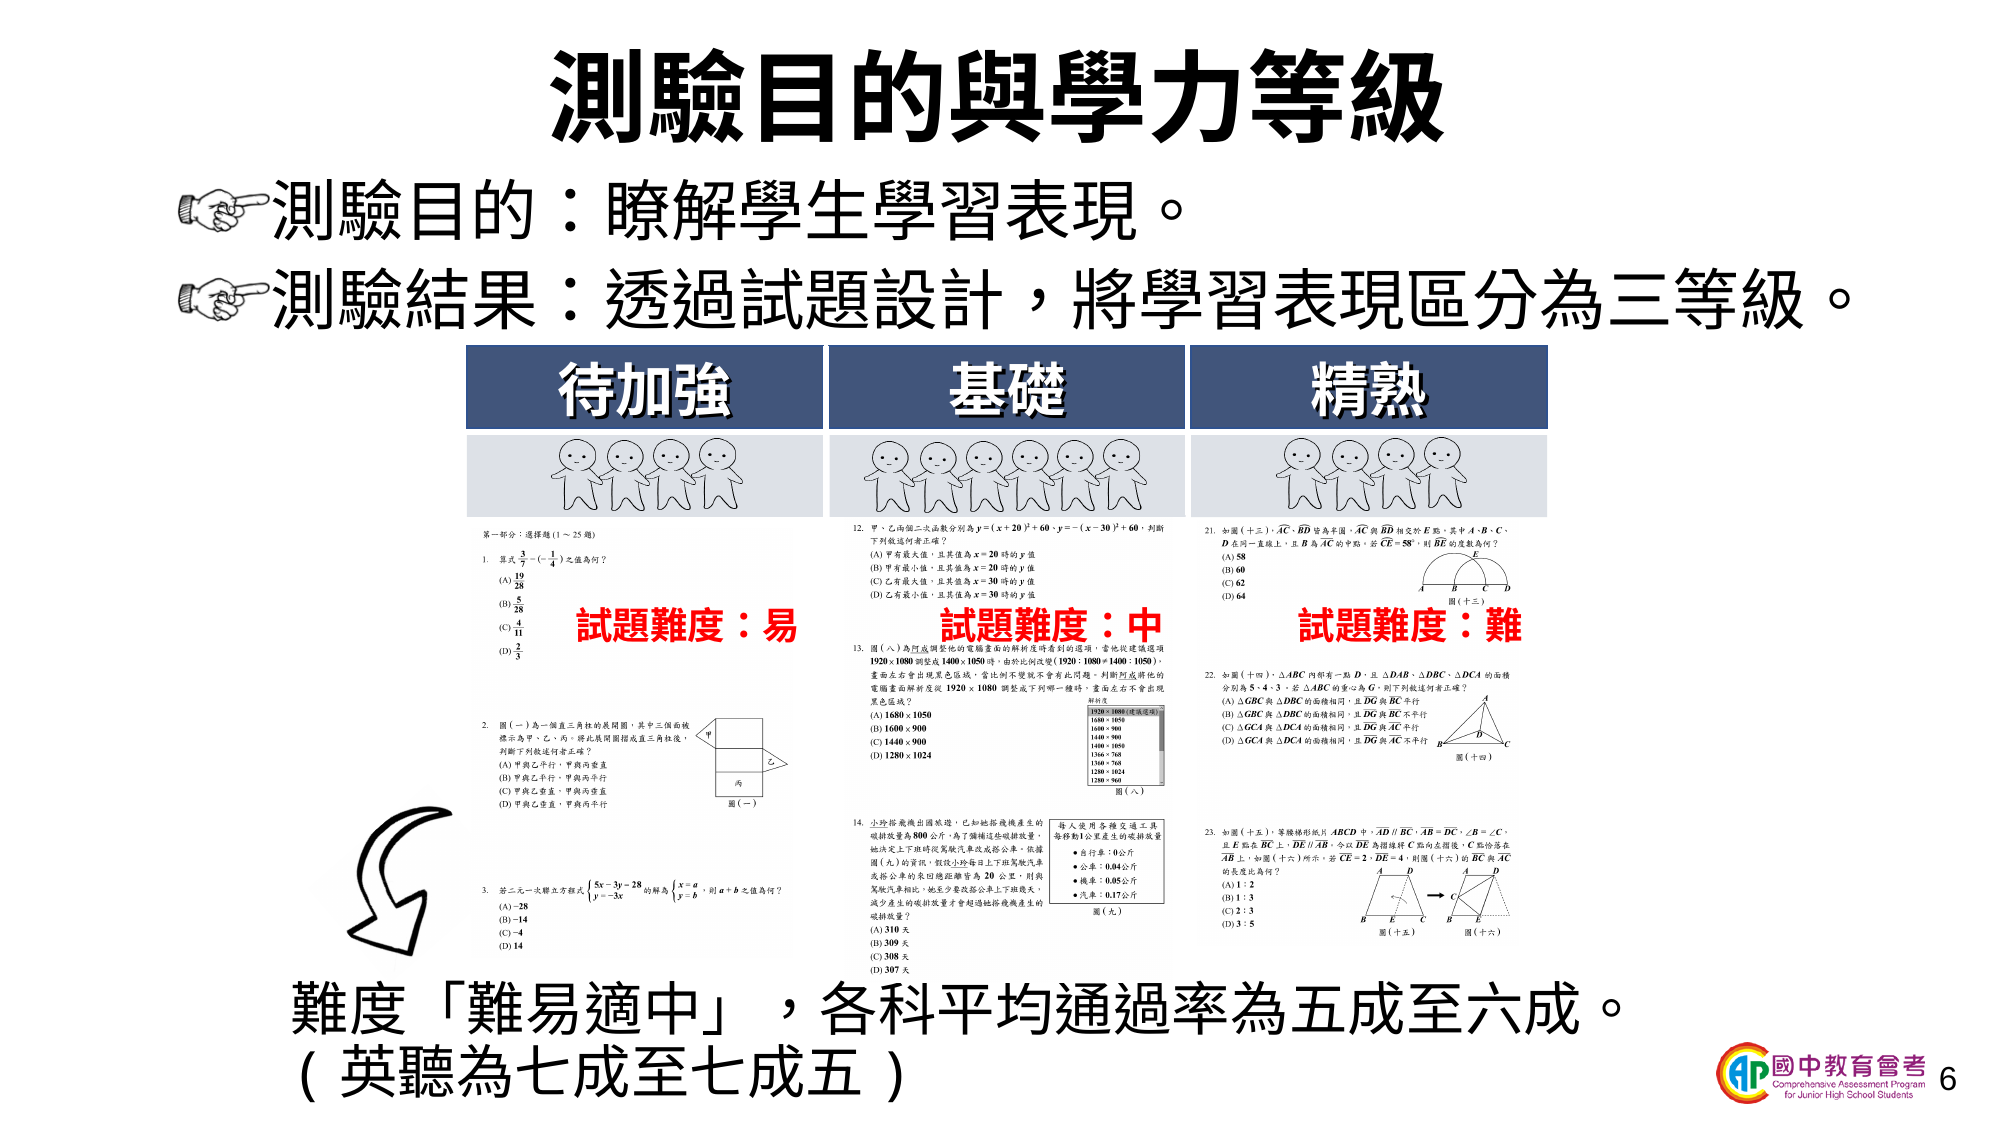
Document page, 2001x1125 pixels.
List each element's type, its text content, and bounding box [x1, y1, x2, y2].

picture [471, 528, 793, 958]
text_box 試題難度：易 [560, 594, 821, 649]
picture [844, 517, 1173, 983]
title 測驗目的與學力等級 [0, 1, 1995, 189]
text_box 基礎 [829, 346, 1185, 428]
text_box 待加強 [467, 346, 823, 428]
text_box 精熟 [1191, 346, 1547, 428]
text_box [467, 435, 823, 517]
text_box [1923, 1047, 2000, 1108]
picture [551, 438, 743, 511]
picture [1197, 520, 1519, 946]
list 測驗目的：瞭解學生學習表現。 測驗結果：透過試題設計，將學習表現區分為三等級。 [161, 170, 1823, 1027]
text_box 試題難度：中 [924, 594, 1185, 649]
picture [864, 439, 1147, 513]
text_box 難度「難易適中」，各科平均通過率為五成至六成。(英聽為七成至七成五) [275, 972, 1599, 1090]
picture [1276, 437, 1467, 511]
text_box [830, 435, 1186, 517]
text_box 試題難度：難 [1282, 594, 1543, 649]
text_box [1191, 435, 1547, 517]
